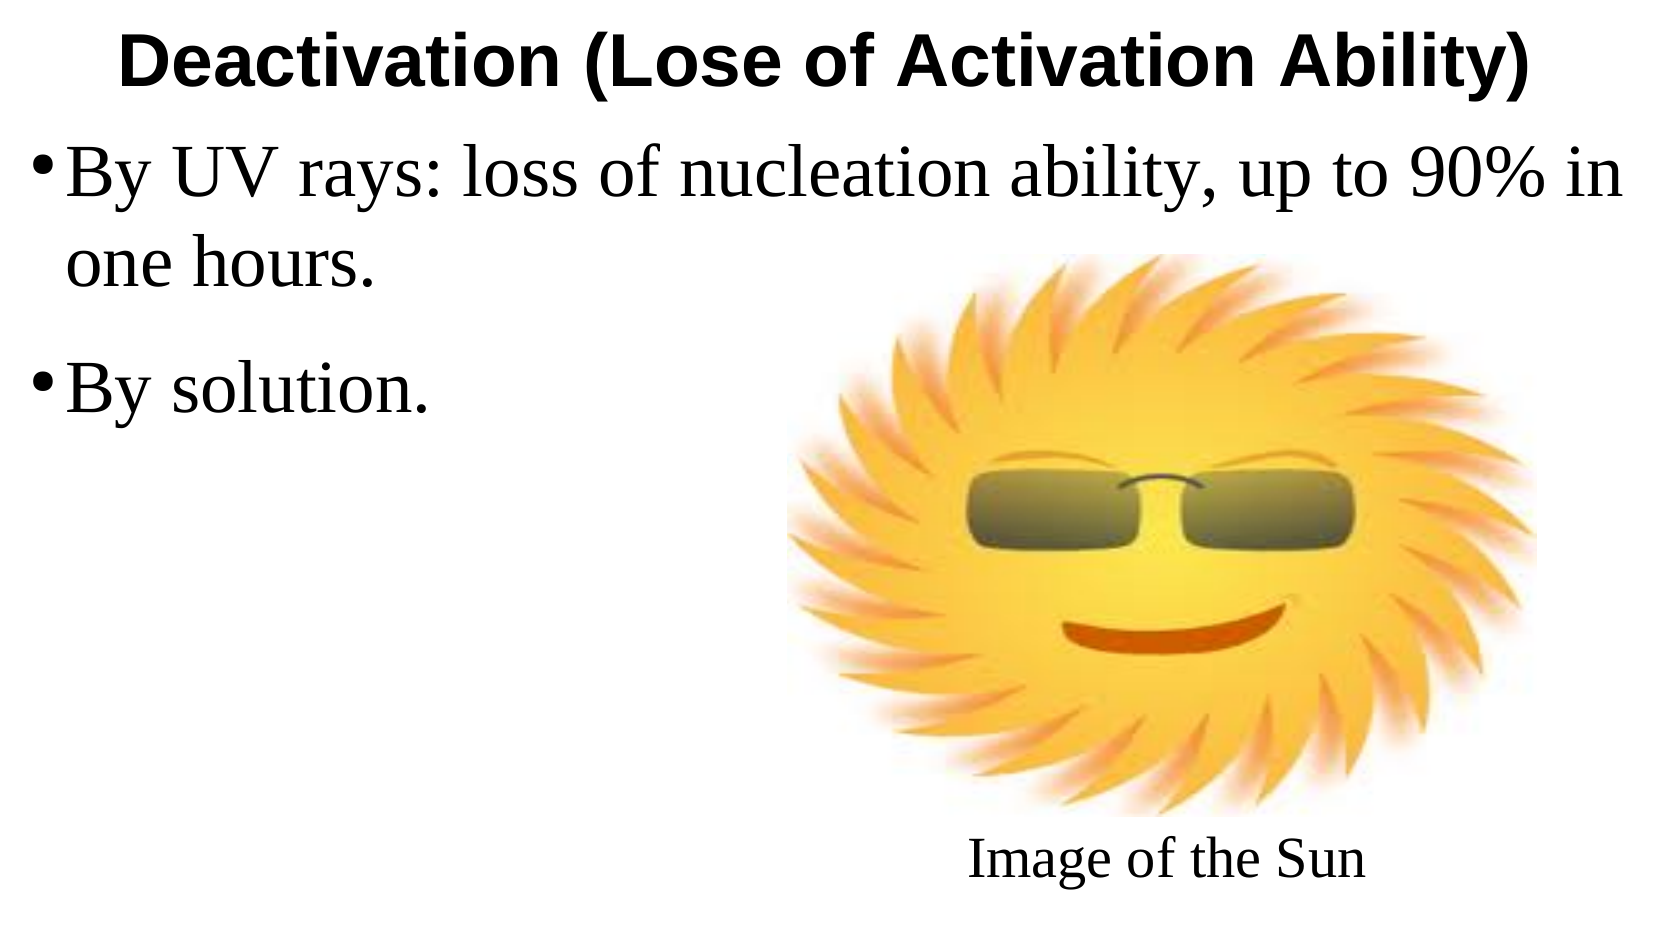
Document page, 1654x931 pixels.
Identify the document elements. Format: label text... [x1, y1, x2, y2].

picture [787, 254, 1537, 817]
text_box Image of the Sun [821, 817, 1513, 921]
text_box By UV rays: loss of nucleation ability, up to 90% in one hours. By solution. [10, 114, 1645, 436]
title Deactivation (Lose of Activation Ability) [0, 5, 1654, 107]
